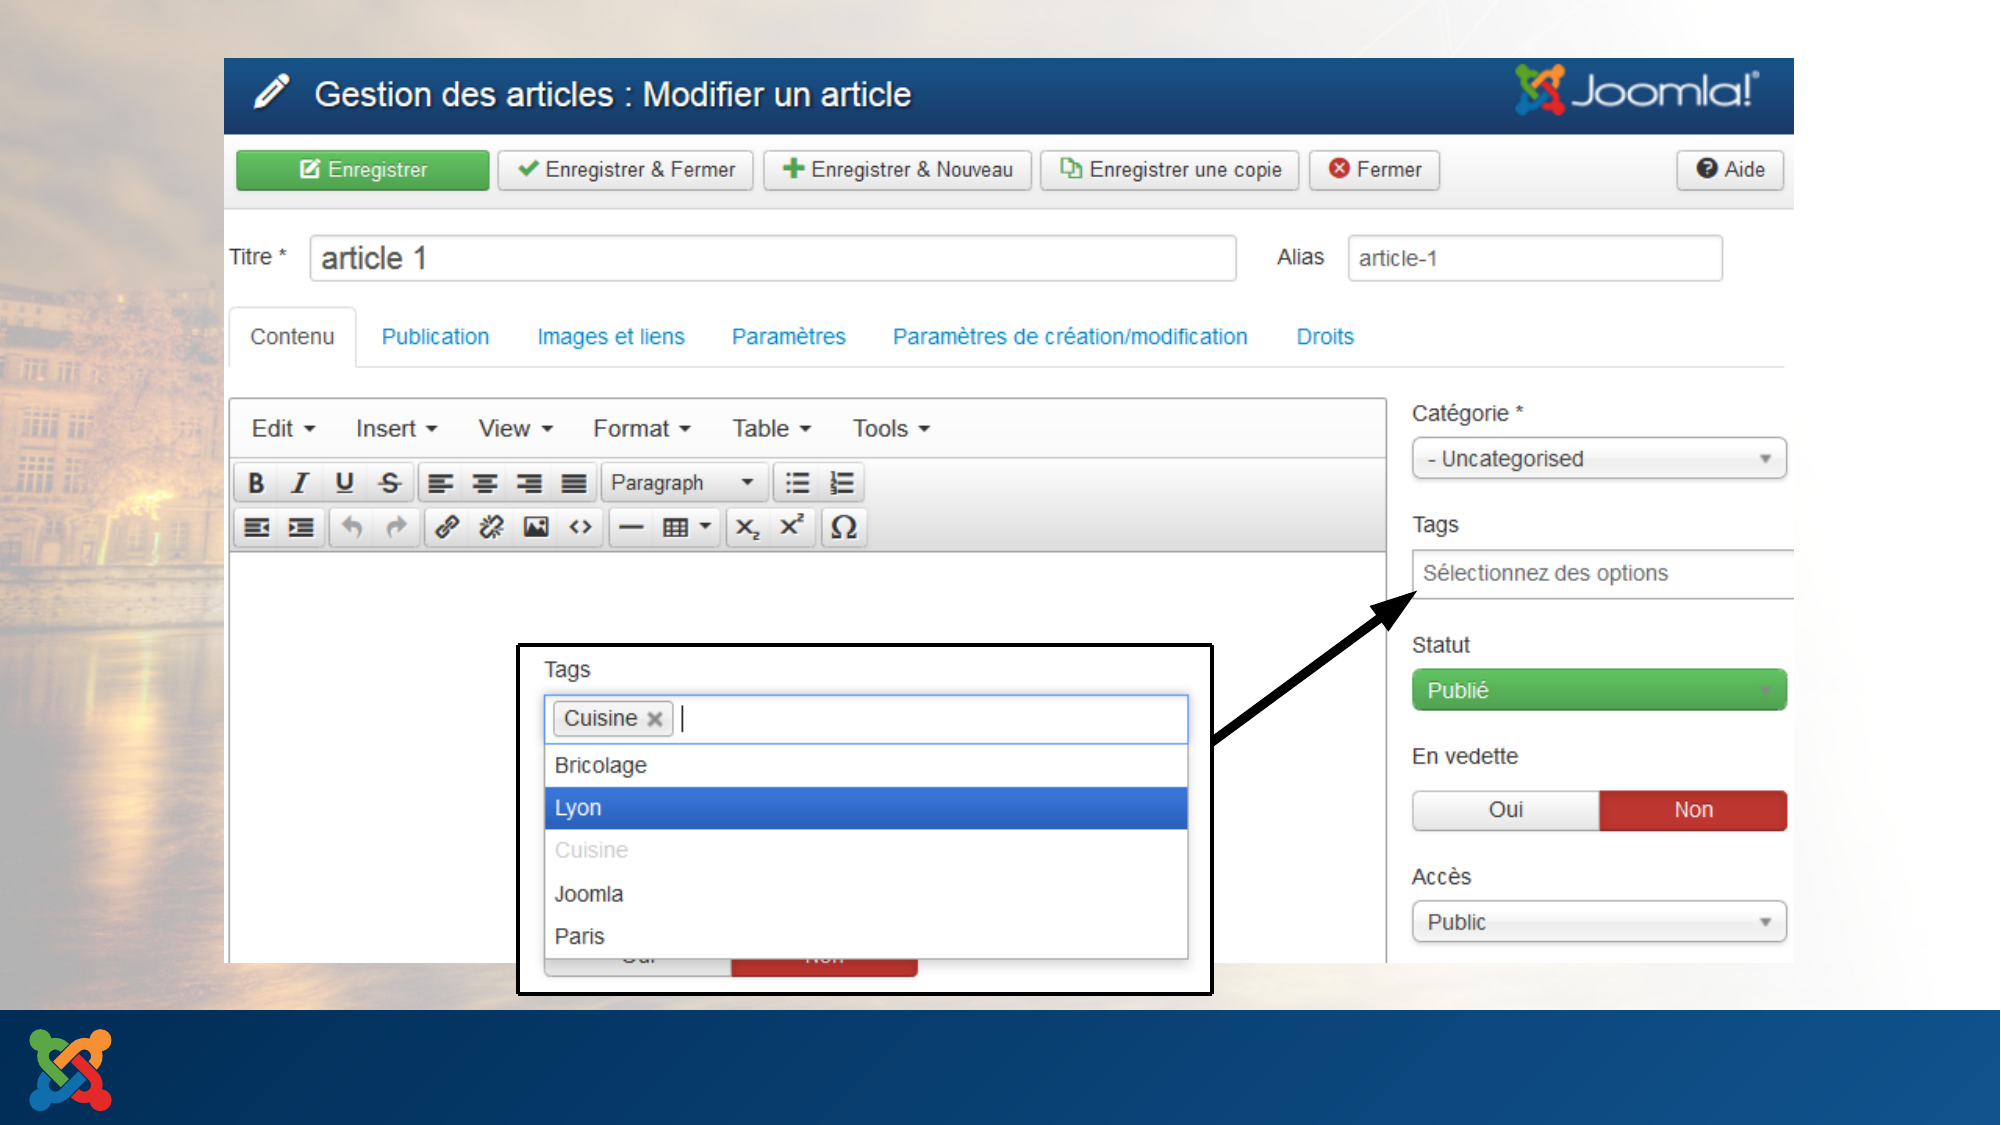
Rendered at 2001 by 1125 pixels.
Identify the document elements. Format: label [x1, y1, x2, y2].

picture [0, 0, 2001, 1125]
picture [29, 1028, 112, 1112]
text_box [0, 1010, 2000, 1125]
